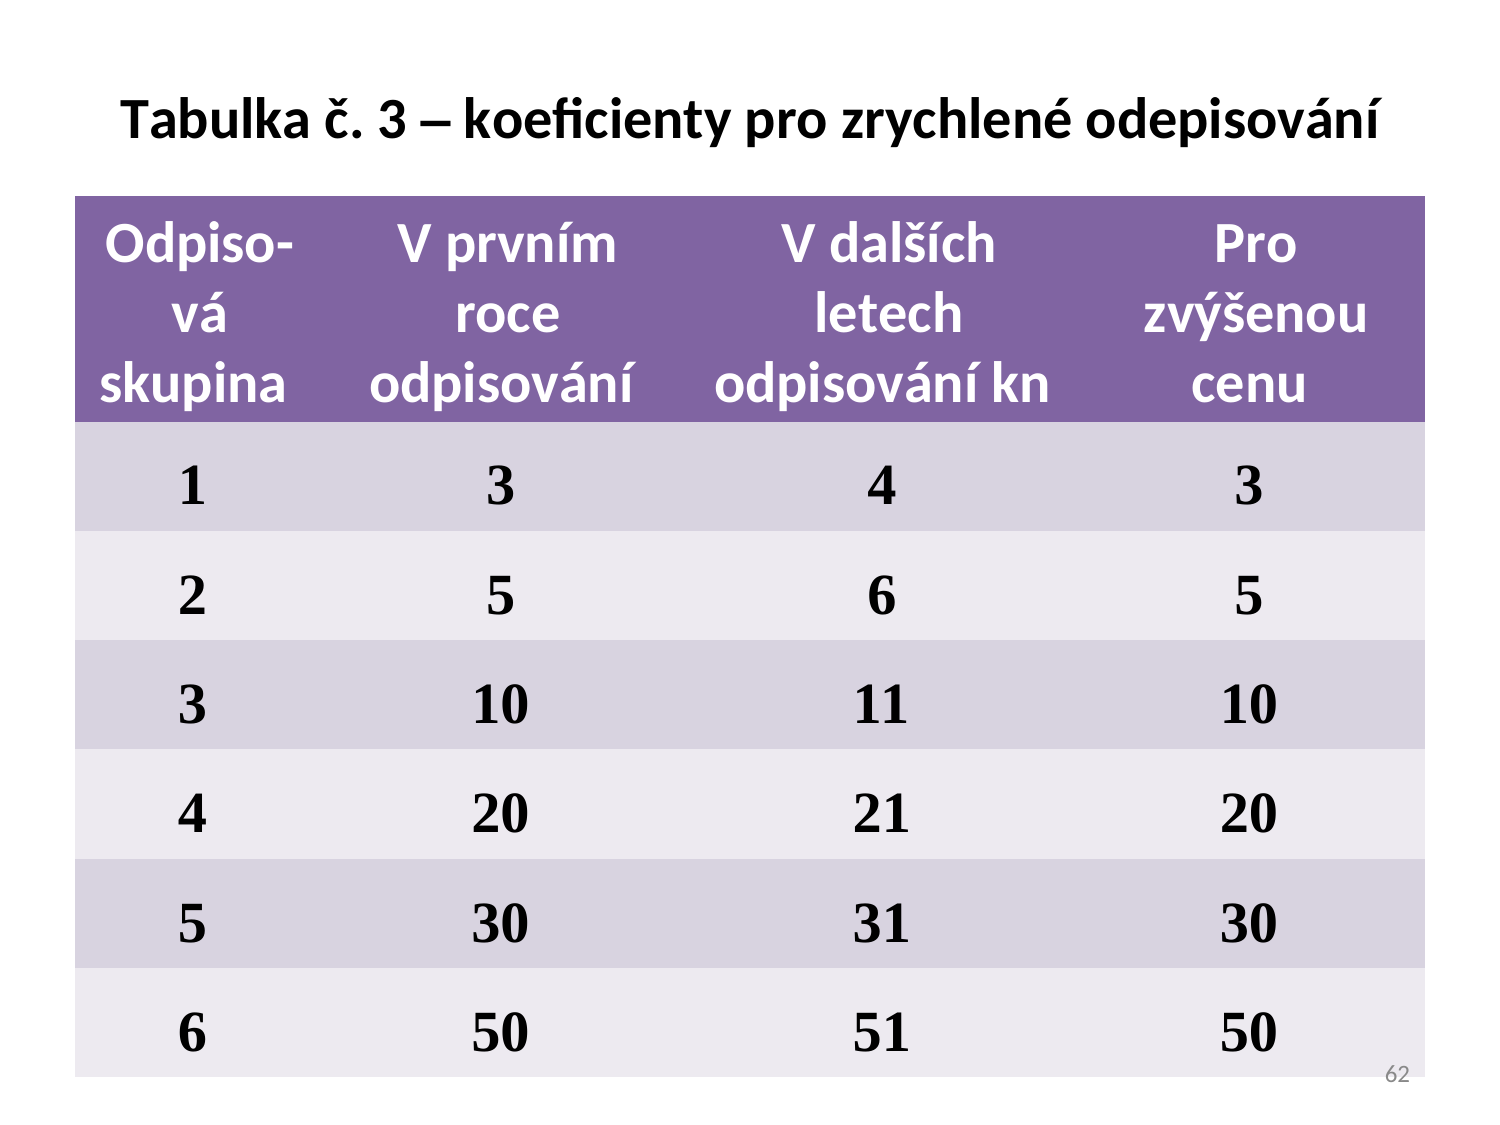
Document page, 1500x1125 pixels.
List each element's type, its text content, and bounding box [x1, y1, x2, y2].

table_cell 31 [691, 859, 1088, 968]
table_cell 30 [325, 859, 691, 968]
table_cell 50 [1088, 968, 1425, 1042]
table_cell 4 [691, 422, 1088, 531]
table_cell 30 [1088, 859, 1425, 968]
table_cell 5 [75, 859, 325, 968]
table_cell 2 [75, 531, 325, 640]
table_cell 3 [1088, 422, 1425, 531]
table_cell 10 [1088, 640, 1425, 749]
table_cell 3 [325, 422, 691, 531]
table_cell 20 [1088, 749, 1425, 859]
table_header Pro zvýšenou cenu [1088, 196, 1425, 422]
table_cell 21 [691, 749, 1088, 859]
title Tabulka č. 3 ‒ koeficienty pro zrychlené odepisování [75, 45, 1426, 185]
table_cell 5 [1088, 531, 1425, 640]
table_header Odpiso-vá skupina [75, 196, 325, 422]
table_cell 50 [325, 968, 691, 1077]
table_cell 6 [691, 531, 1088, 640]
table_cell 20 [325, 749, 691, 859]
table_cell 5 [325, 531, 691, 640]
table_header V prvním roce odpisování [325, 196, 691, 422]
table_cell 3 [75, 640, 325, 749]
table_cell 11 [691, 640, 1088, 749]
text_box <číslo> [1074, 1042, 1426, 1103]
table_cell 4 [75, 749, 325, 859]
table_cell 1 [75, 422, 325, 531]
table_cell 51 [691, 968, 1088, 1077]
table_cell 10 [325, 640, 691, 749]
table_cell 50 [1259, 1015, 1267, 1042]
table_cell 6 [75, 968, 325, 1077]
table_header V dalších letech odpisování kn [691, 196, 1088, 422]
